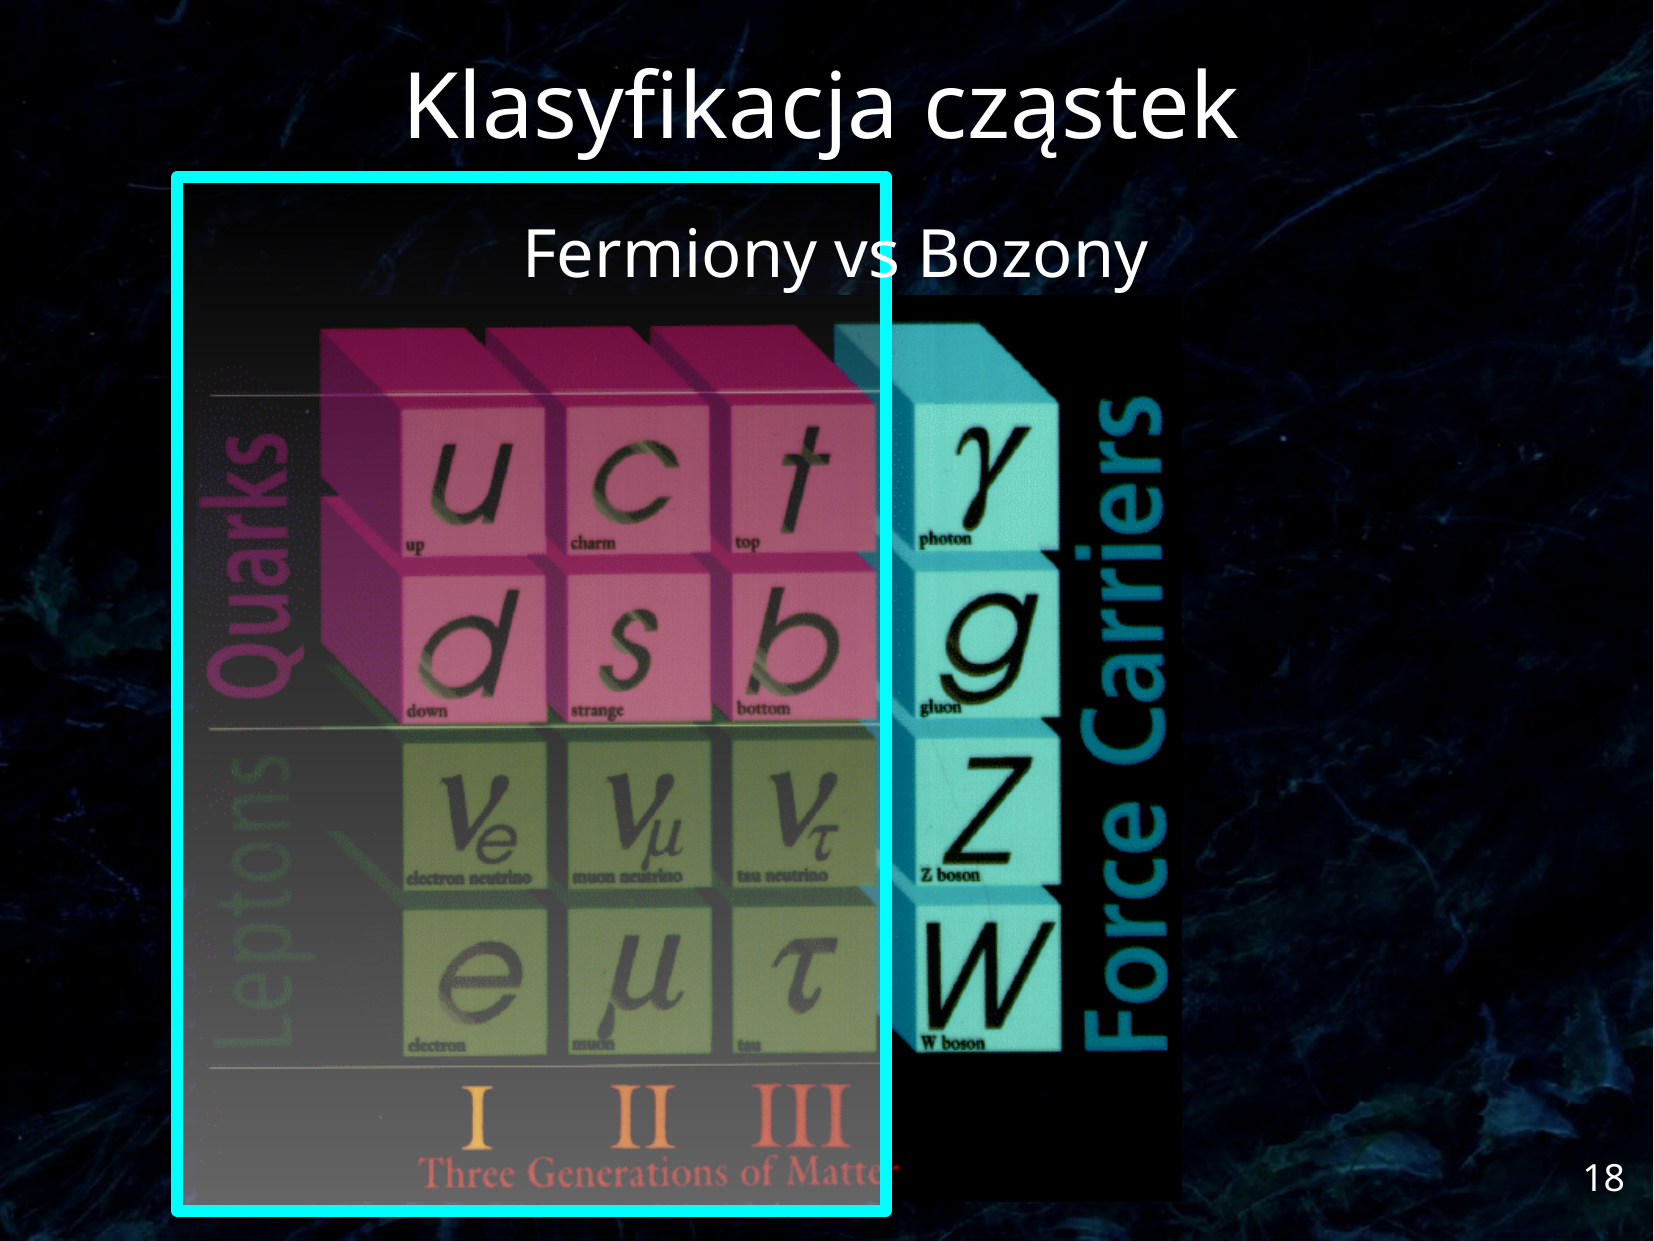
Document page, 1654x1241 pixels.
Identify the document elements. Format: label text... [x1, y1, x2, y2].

text_box [177, 177, 886, 206]
title Klasyfikacja cząstek [77, 29, 1565, 178]
picture [0, 0, 1654, 1241]
list Fermiony vs Bozony [29, 206, 1625, 1211]
